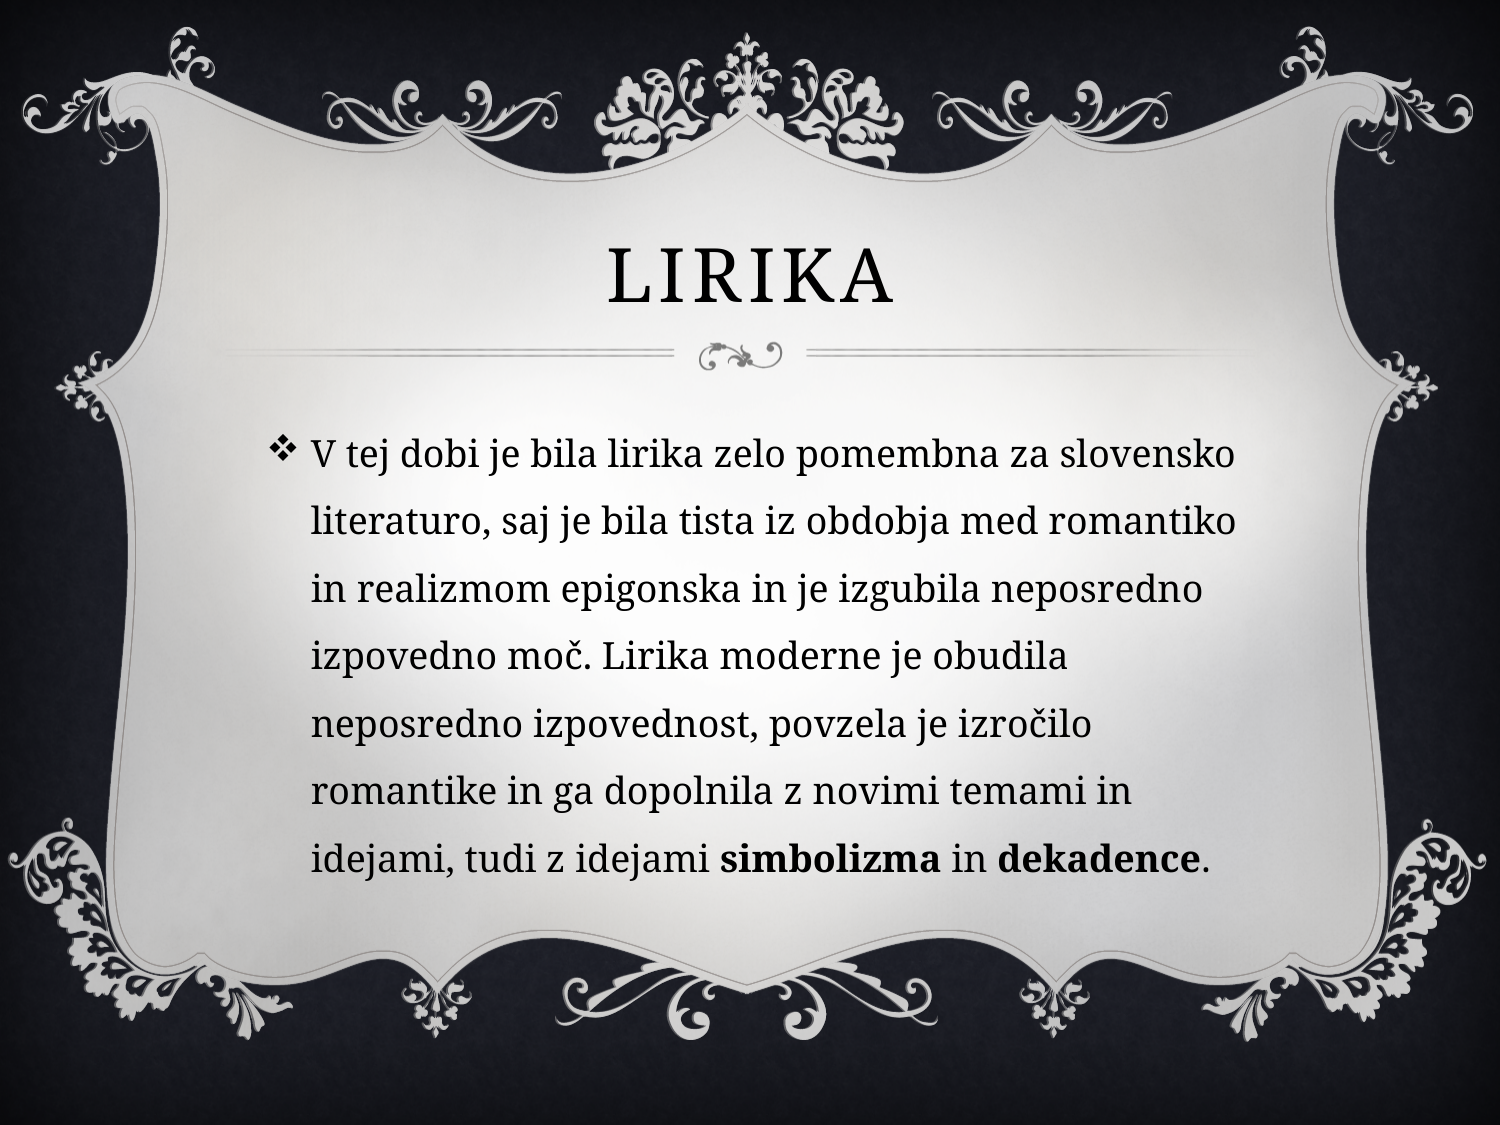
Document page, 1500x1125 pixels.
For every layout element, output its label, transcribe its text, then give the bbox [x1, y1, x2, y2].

list V tej dobi je bila lirika zelo pomembna za slovensko literaturo, saj je bila tista iz obdobja med romantiko in realizmom epigonska in je izgubila neposredno izpovedno moč. Lirika moderne je obudila neposredno izpovednost, povzela je izročilo romantike in ga dopolnila z novimi temami in idejami, tudi z idejami simbolizma in dekadence. [225, 399, 1275, 900]
picture [0, 0, 1500, 1125]
title Lirika [225, 212, 1275, 325]
